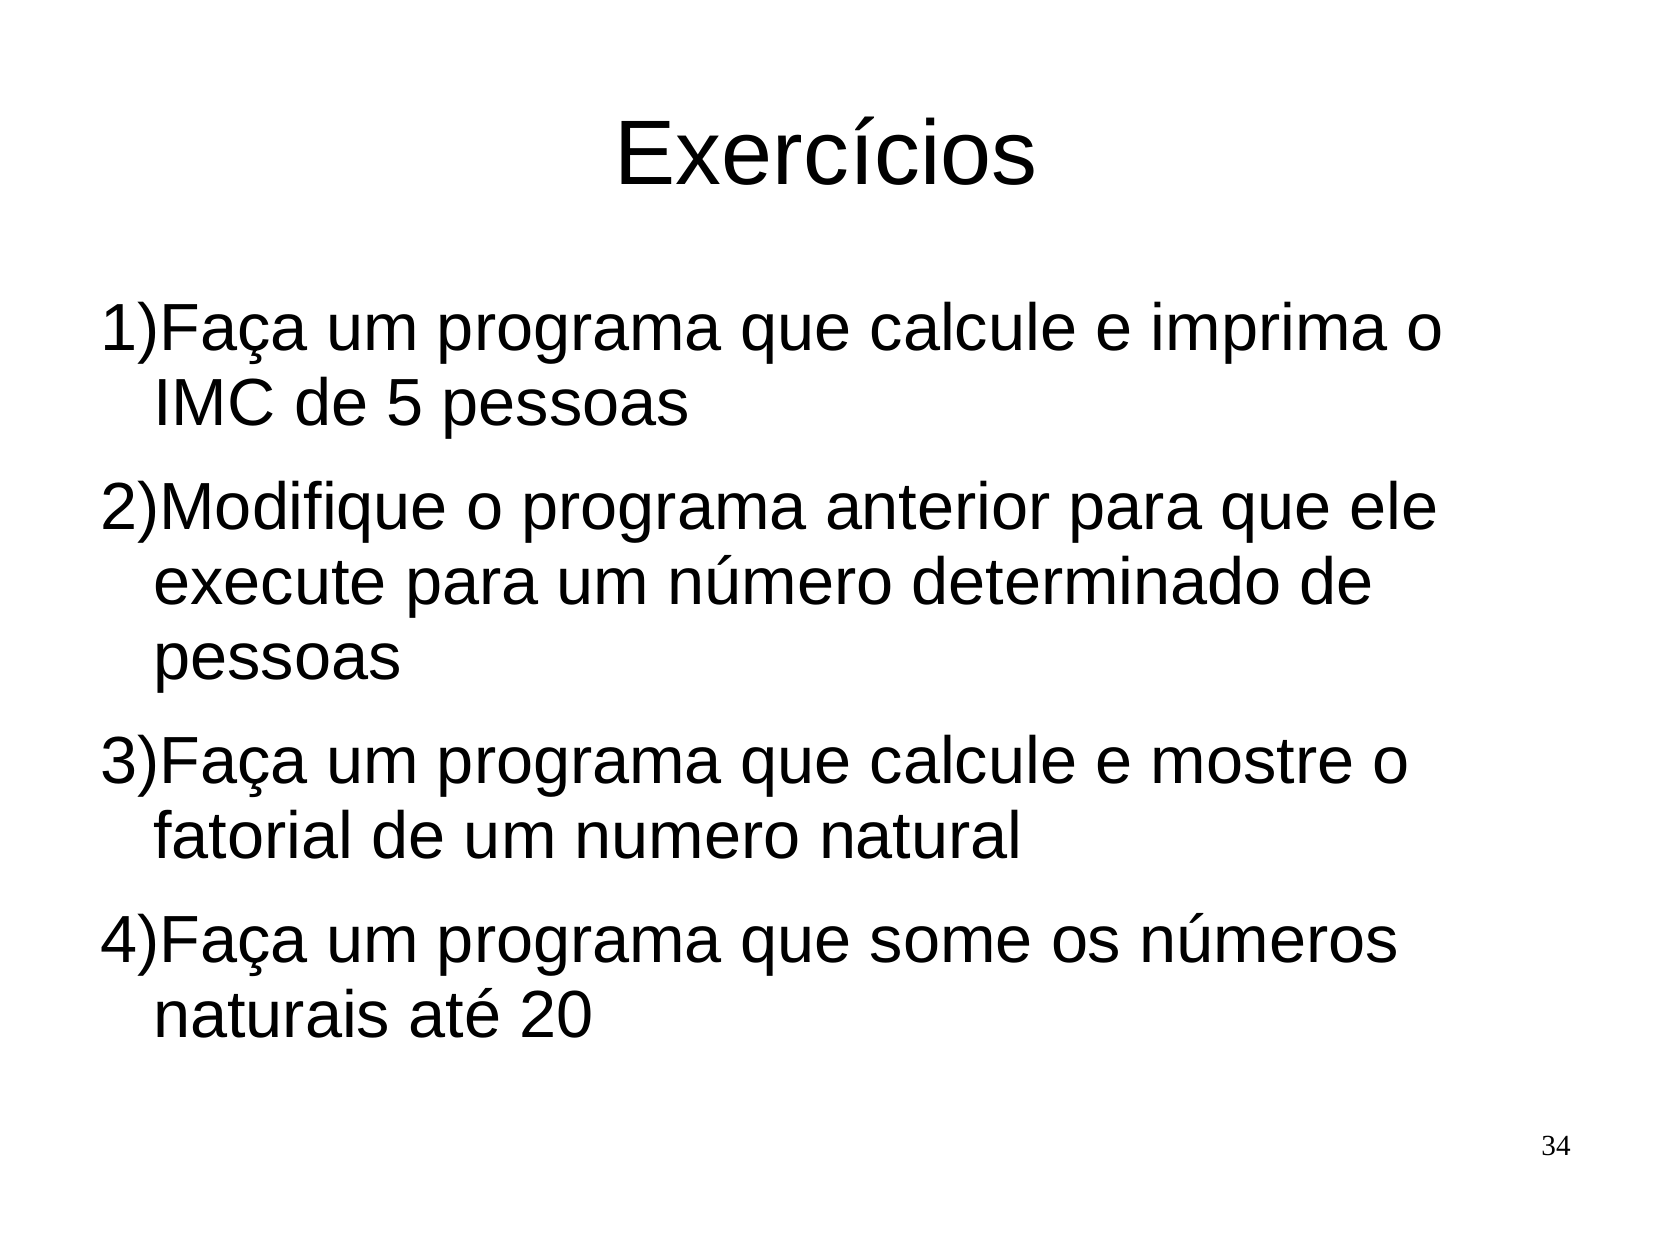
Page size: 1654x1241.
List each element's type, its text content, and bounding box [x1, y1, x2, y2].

title Exercícios [82, 49, 1571, 257]
list Faça um programa que calcule e imprima o IMC de 5 pessoas Modifique o programa anterior para que ele execute para um número determinado de pessoas Faça um programa que calcule e mostre o fatorial de um numero natural Faça um programa que some os números naturais até 20 [82, 290, 1571, 1134]
